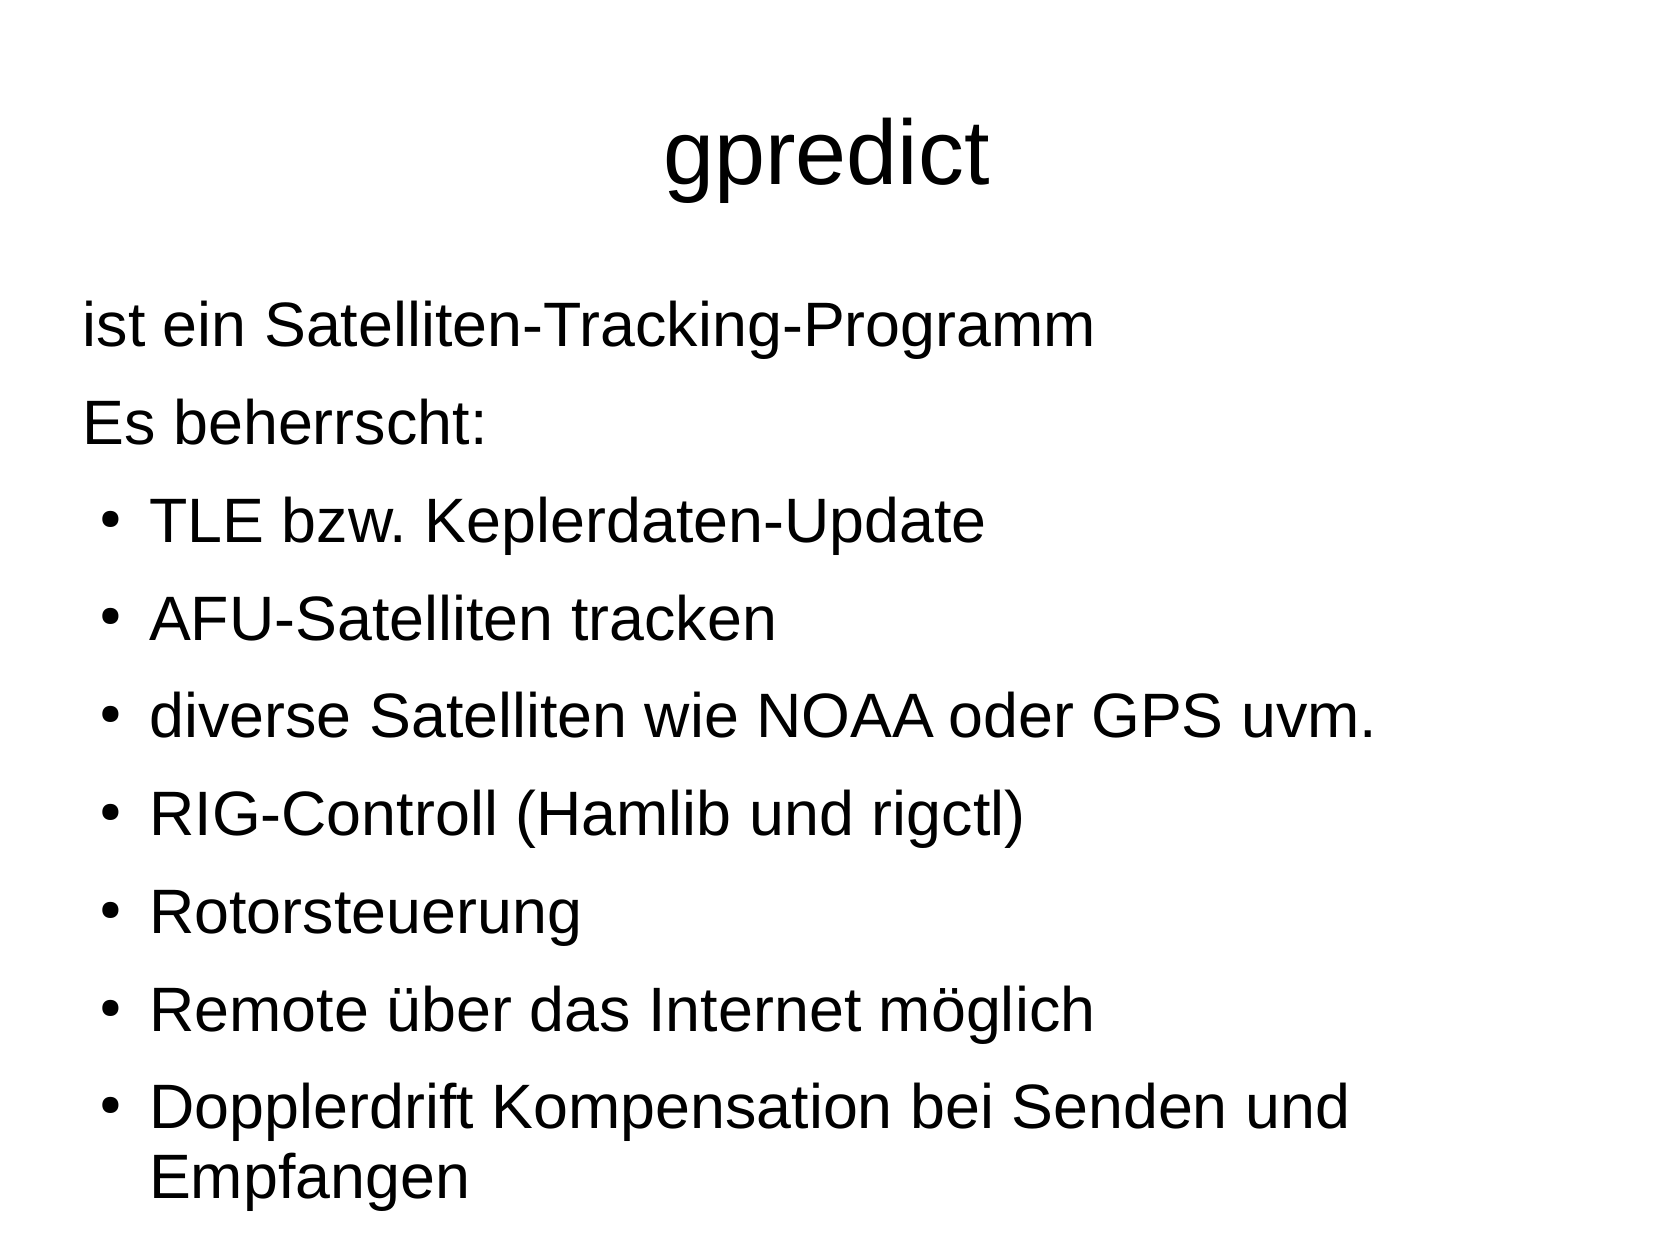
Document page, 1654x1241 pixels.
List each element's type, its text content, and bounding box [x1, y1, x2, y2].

list ist ein Satelliten-Tracking-Programm Es beherrscht: TLE bzw. Keplerdaten-Update AFU-Satelliten tracken diverse Satelliten wie NOAA oder GPS uvm. RIG-Controll (Hamlib und rigctl) Rotorsteuerung Remote über das Internet möglich Dopplerdrift Kompensation bei Senden und Empfangen [82, 290, 1571, 1217]
title gpredict [82, 49, 1571, 257]
